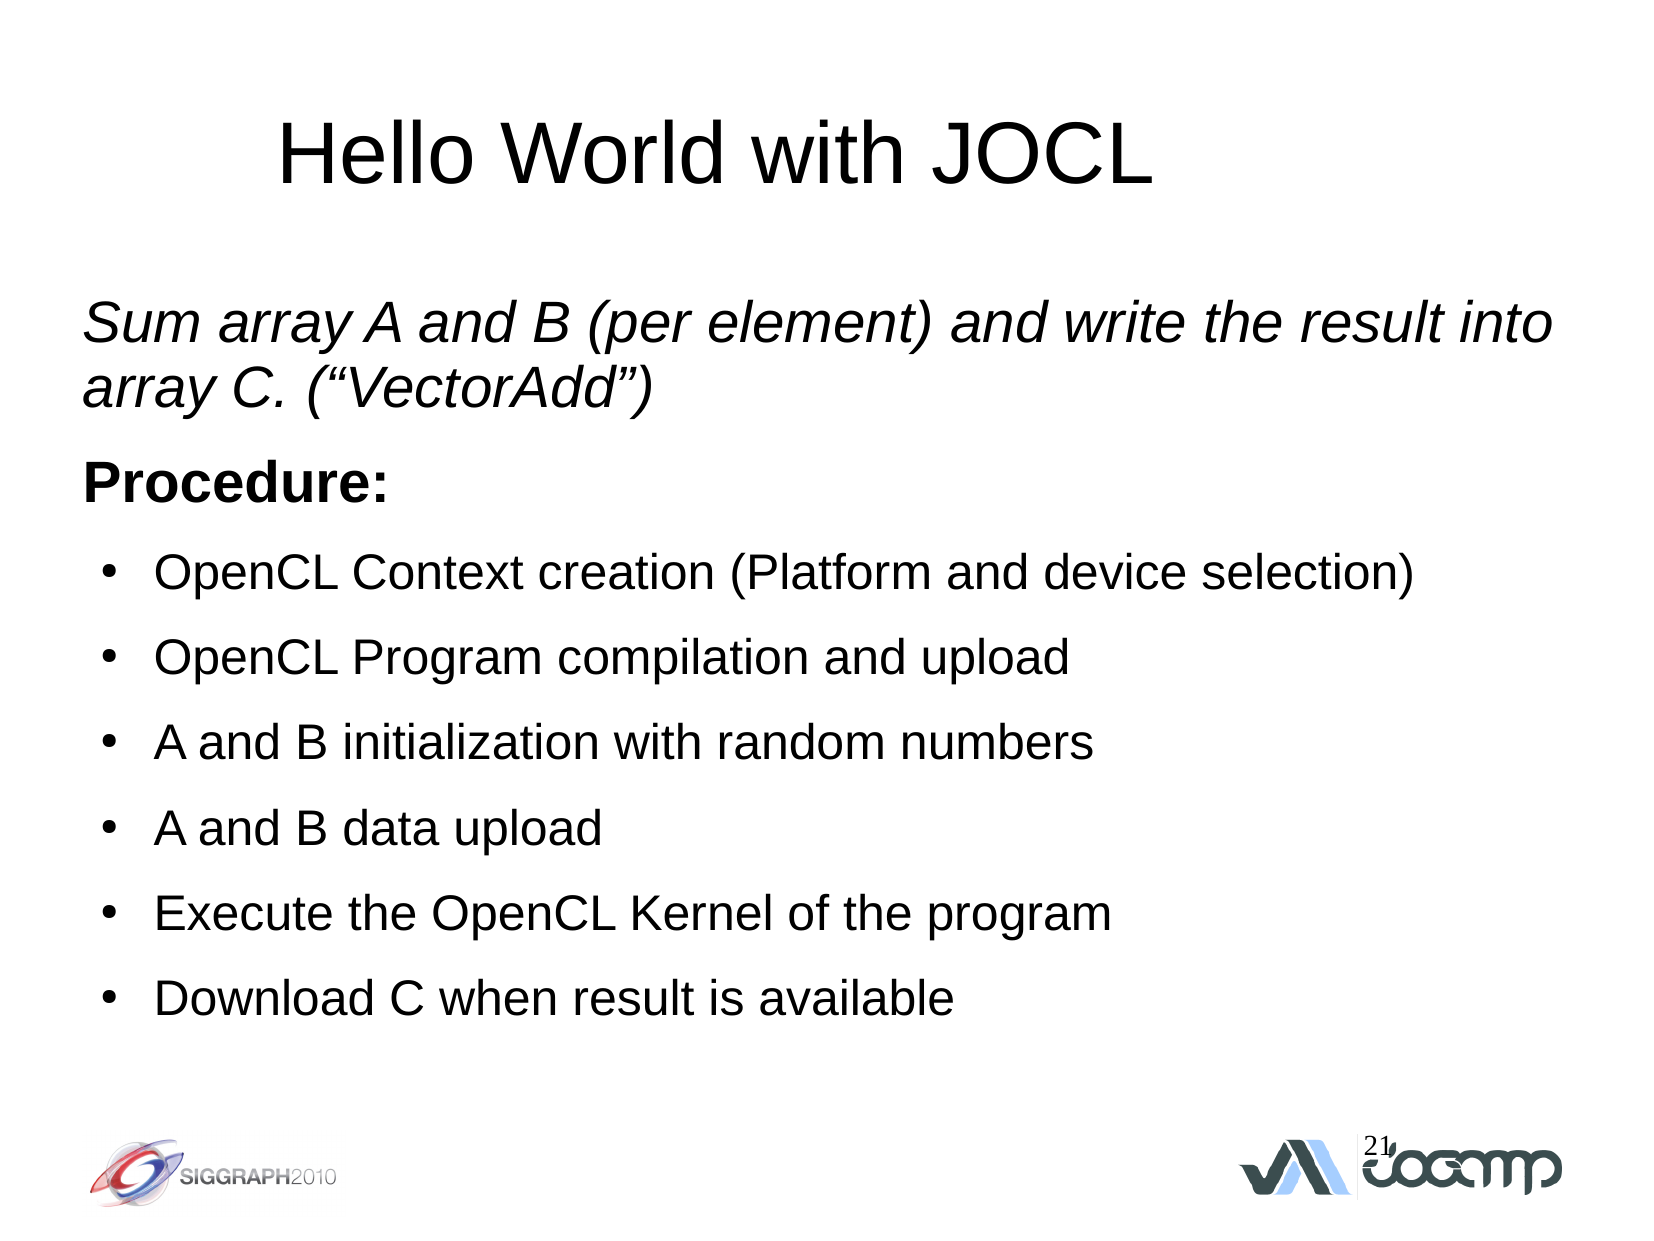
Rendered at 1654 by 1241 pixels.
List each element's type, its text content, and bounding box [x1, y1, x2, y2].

picture [82, 1130, 346, 1217]
picture [1237, 1134, 1562, 1200]
list Sum array A and B (per element) and write the result into array C. (“VectorAdd”) Procedure: OpenCL Context creation (Platform and device selection) OpenCL Program compilation and upload A and B initialization with random numbers A and B data upload Execute the OpenCL Kernel of the program Download C when result is available [82, 290, 1571, 1109]
title Hello World with JOCL [82, 56, 1351, 250]
